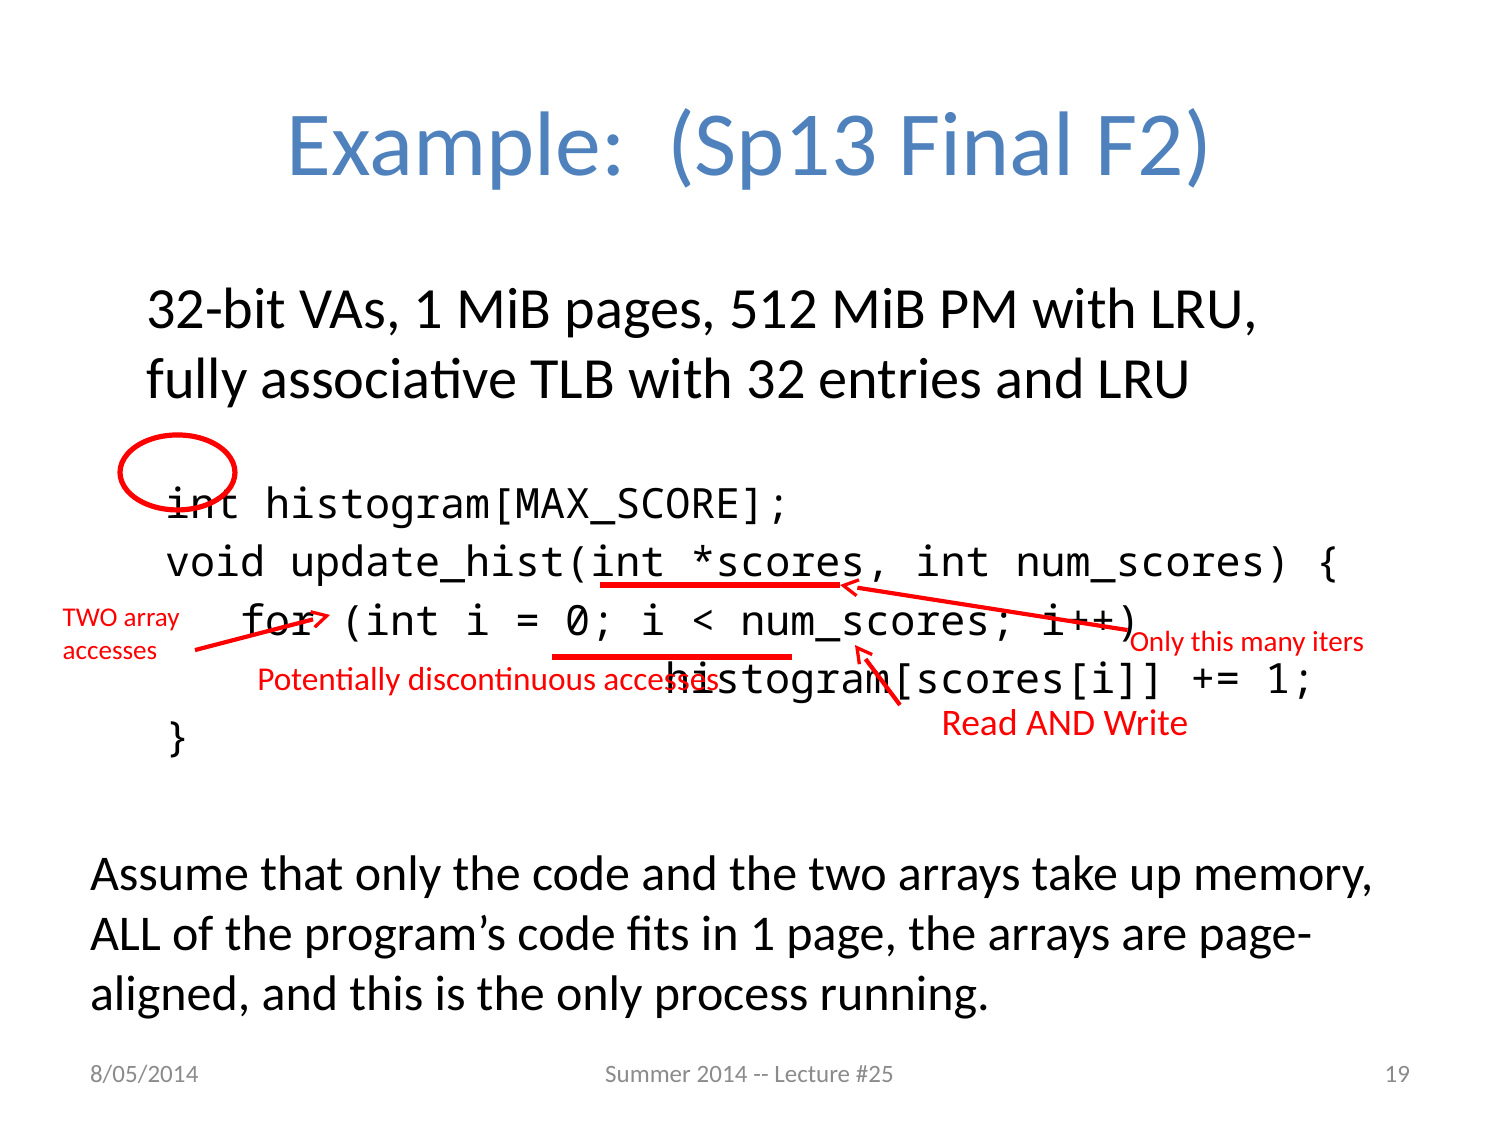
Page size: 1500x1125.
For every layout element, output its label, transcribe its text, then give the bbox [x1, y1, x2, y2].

title Example: (Sp13 Final F2) [75, 45, 1425, 233]
text_box Read AND Write [926, 690, 1204, 750]
slide_number <number> [1074, 1042, 1425, 1103]
slide_number 8/05/2014 [75, 1042, 425, 1103]
text_box Potentially discontinuous accesses [242, 650, 736, 705]
text_box TWO array accesses [47, 592, 258, 672]
list 32-bit VAs, 1 MiB pages, 512 MiB PM with LRU, fully associative TLB with 32 entries and LRU int histogram[MAX_SCORE]; void update_hist(int *scores, int num_scores) { for (int i = 0; i < num_scores; i++) histogram[scores[i]] += 1; } Assume that only the code and the two arrays take up memory, ALL of the program’s code fits in 1 page, the arrays are page-aligned, and this is the only process running. [75, 262, 1425, 1073]
text_box Only this many iters [1115, 614, 1456, 665]
footer Summer 2014 -- Lecture #25 [512, 1042, 988, 1103]
